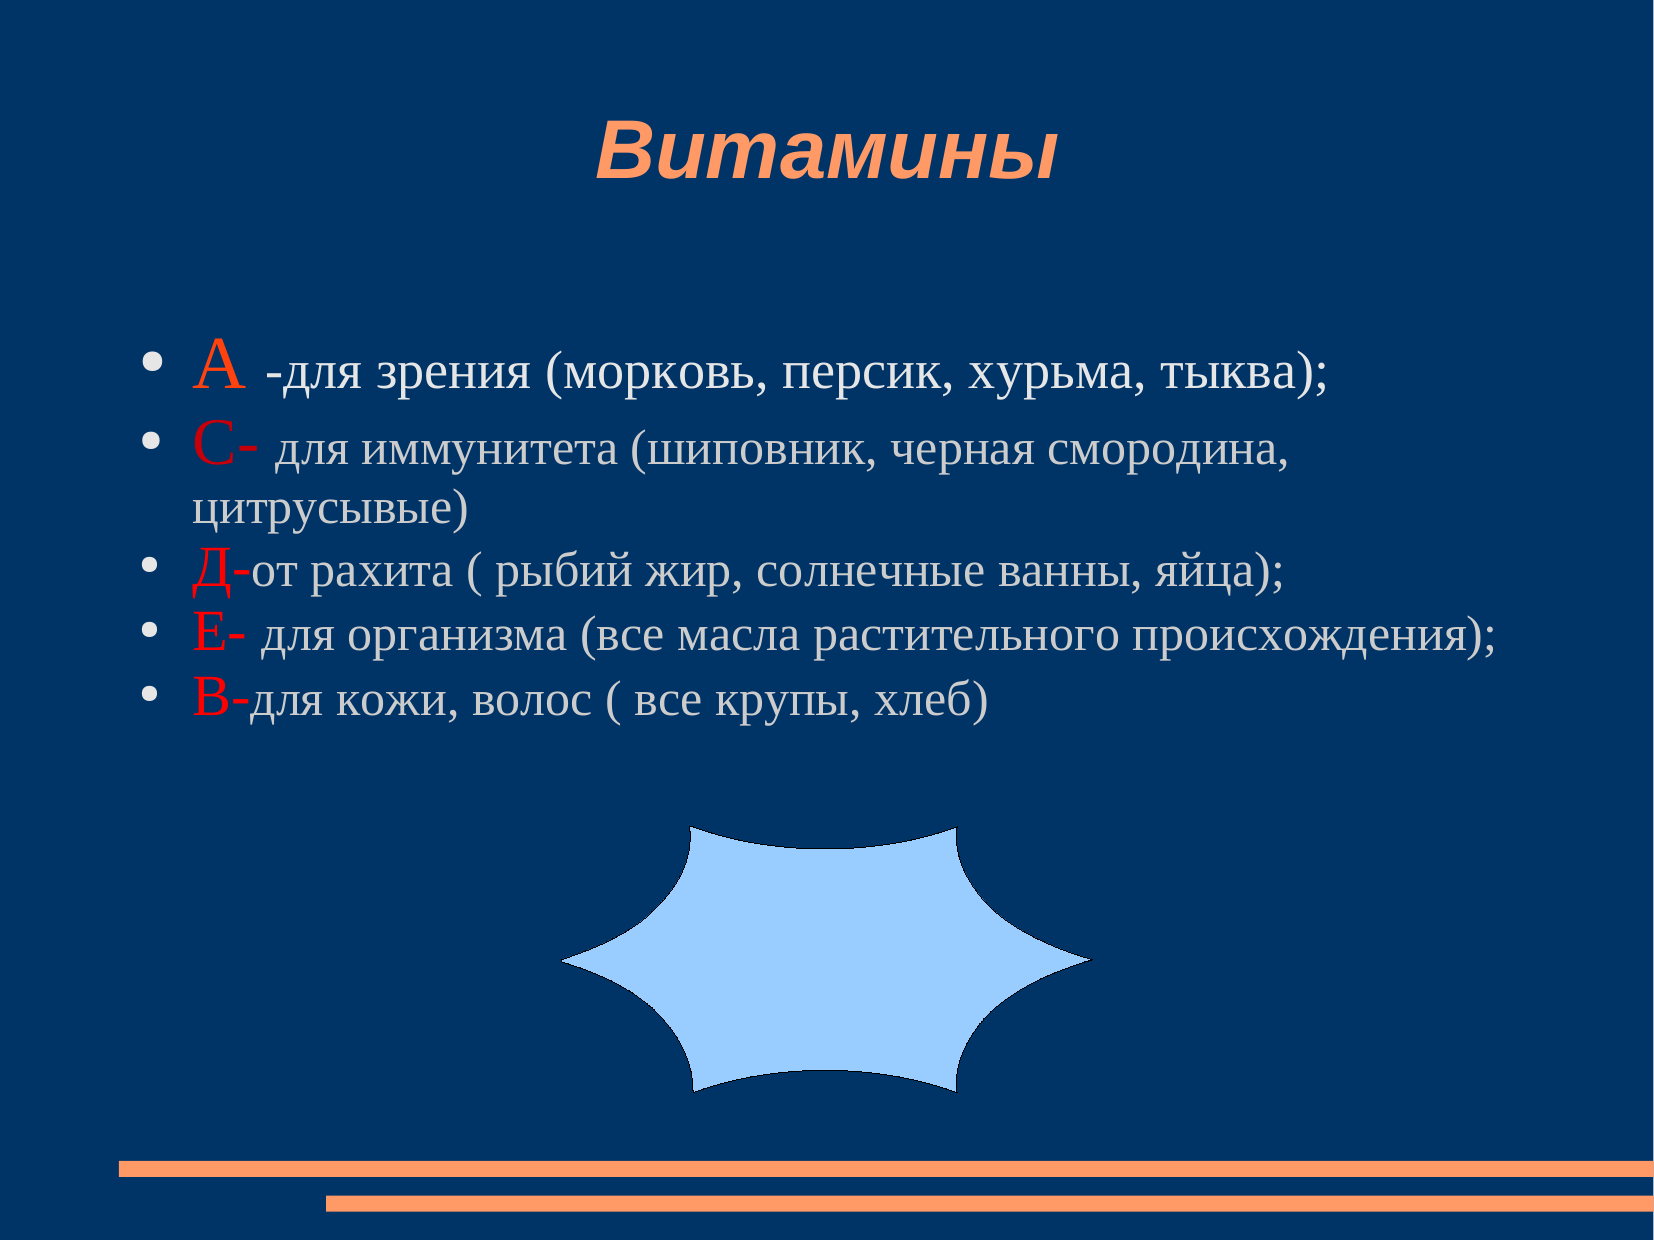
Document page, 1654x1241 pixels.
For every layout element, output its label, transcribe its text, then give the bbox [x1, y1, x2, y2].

list А -для зрения (морковь, персик, хурьма, тыква); С- для иммунитета (шиповник, черная смородина, цитрусывые) Д-от рахита ( рыбий жир, солнечные ванны, яйца); Е- для организма (все масла растительного происхождения); В-для кожи, волос ( все крупы, хлеб) [121, 322, 1561, 1132]
title Витамины [121, 46, 1534, 254]
text_box [561, 826, 1093, 1093]
